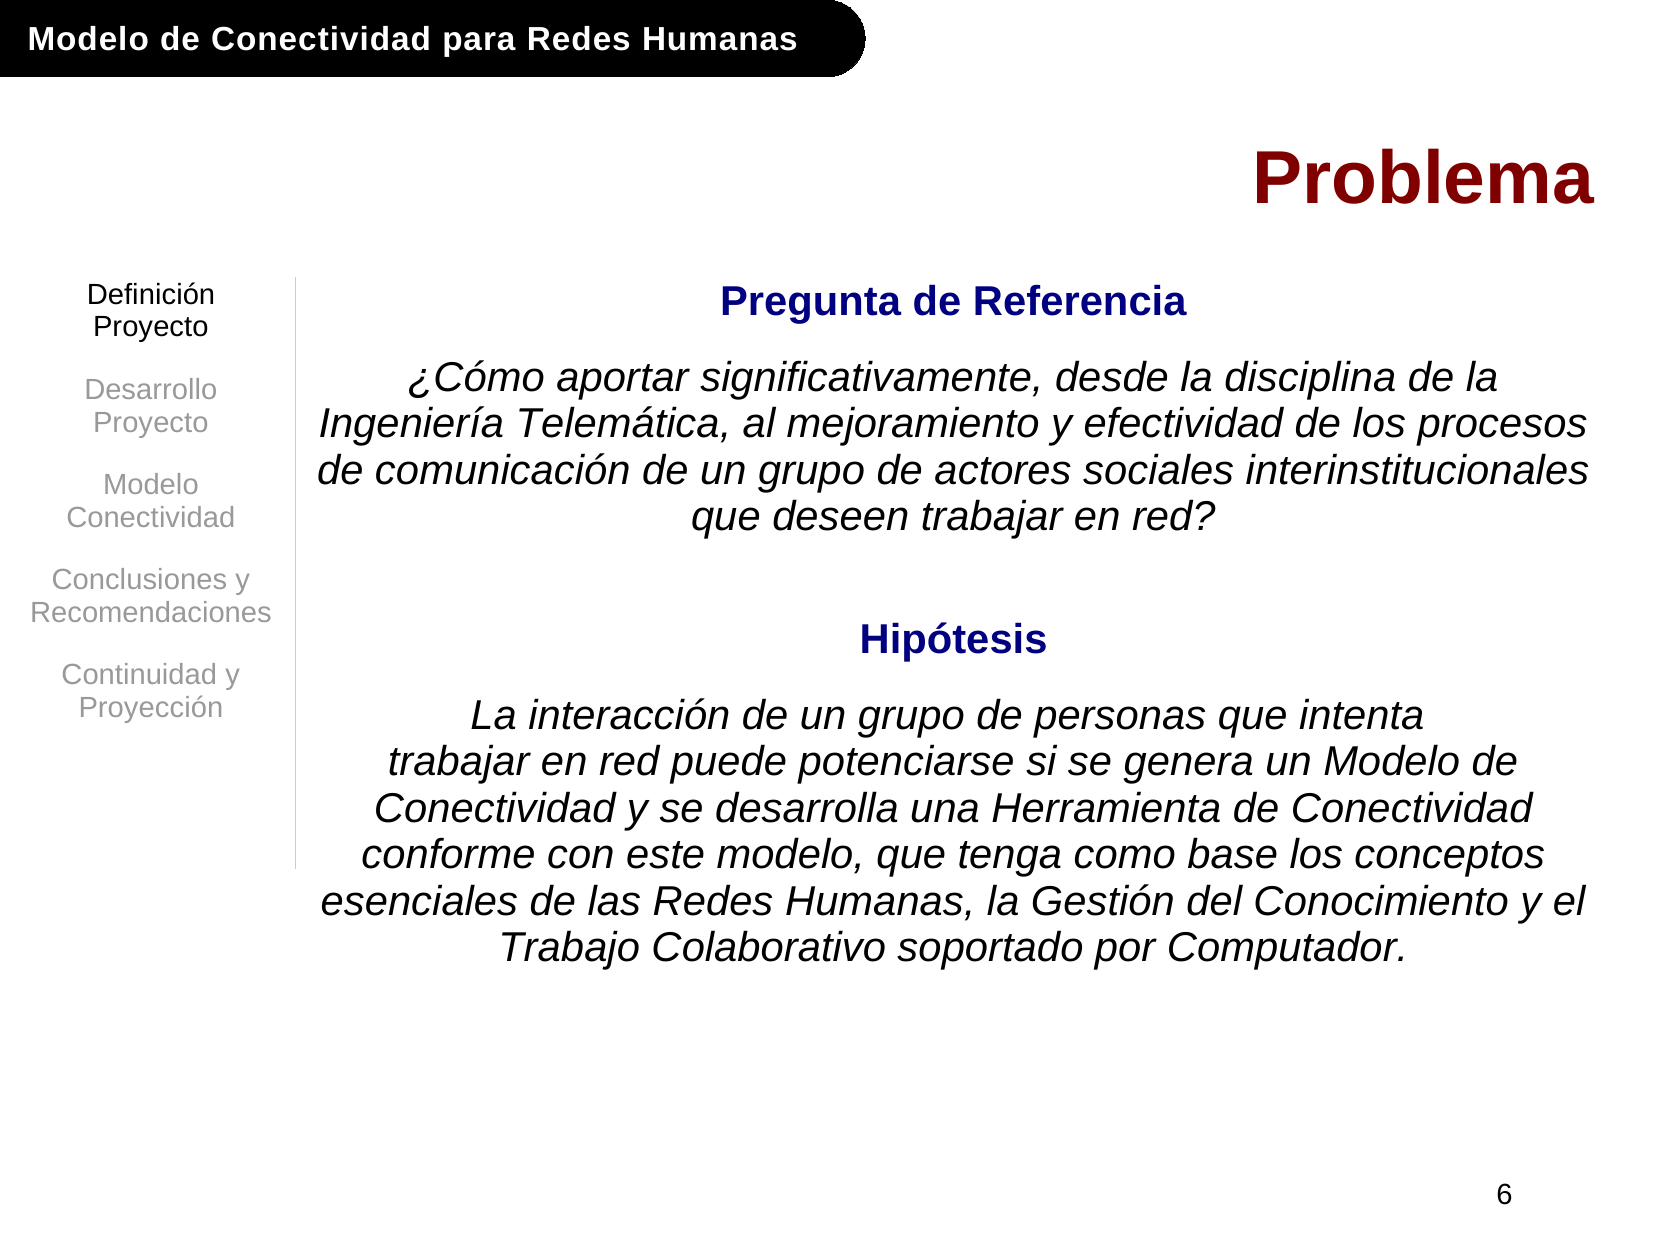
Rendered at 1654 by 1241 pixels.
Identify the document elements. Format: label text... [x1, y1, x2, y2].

list Definición Proyecto Desarrollo Proyecto Modelo Conectividad Conclusiones y Recomendaciones Continuidad y Proyección [17, 277, 285, 862]
list Pregunta de Referencia ¿Cómo aportar significativamente, desde la disciplina de la Ingeniería Telemática, al mejoramiento y efectividad de los procesos de comunicación de un grupo de actores sociales interinstitucionales que deseen trabajar en red? Hipótesis La interacción de un grupo de personas que intenta trabajar en red puede potenciarse si se genera un Modelo de Conectividad y se desarrolla una Herramienta de Conectividad conforme con este modelo, que tenga como base los conceptos esenciales de las Redes Humanas, la Gestión del Conocimiento y el Trabajo Colaborativo soportado por Computador. [312, 277, 1595, 1142]
title Problema [118, 118, 1595, 237]
